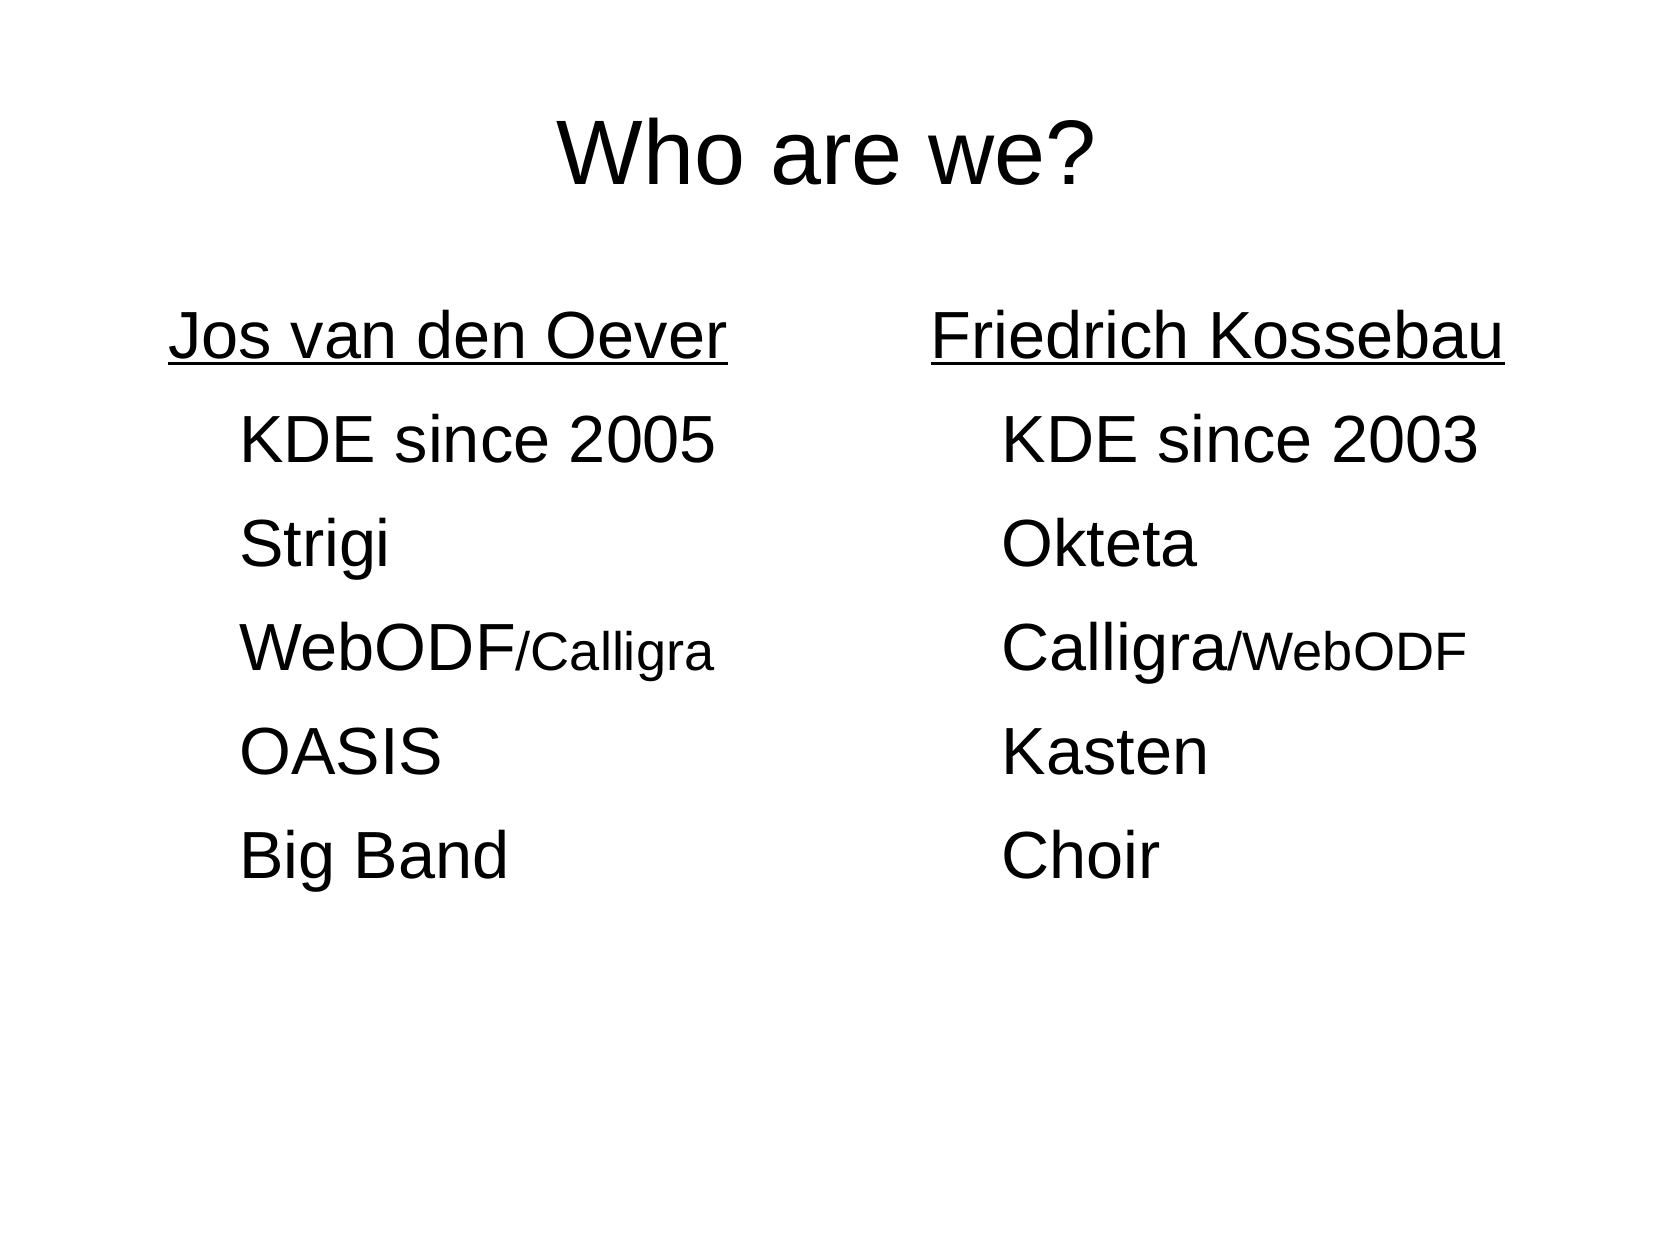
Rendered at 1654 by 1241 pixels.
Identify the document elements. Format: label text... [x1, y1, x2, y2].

text_box Jos van den Oever KDE since 2005 Strigi WebODF/Calligra OASIS Big Band [82, 290, 809, 1010]
text_box Friedrich Kossebau KDE since 2003 Okteta Calligra/WebODF Kasten Choir [845, 290, 1572, 1010]
text_box Who are we? [82, 94, 1571, 212]
